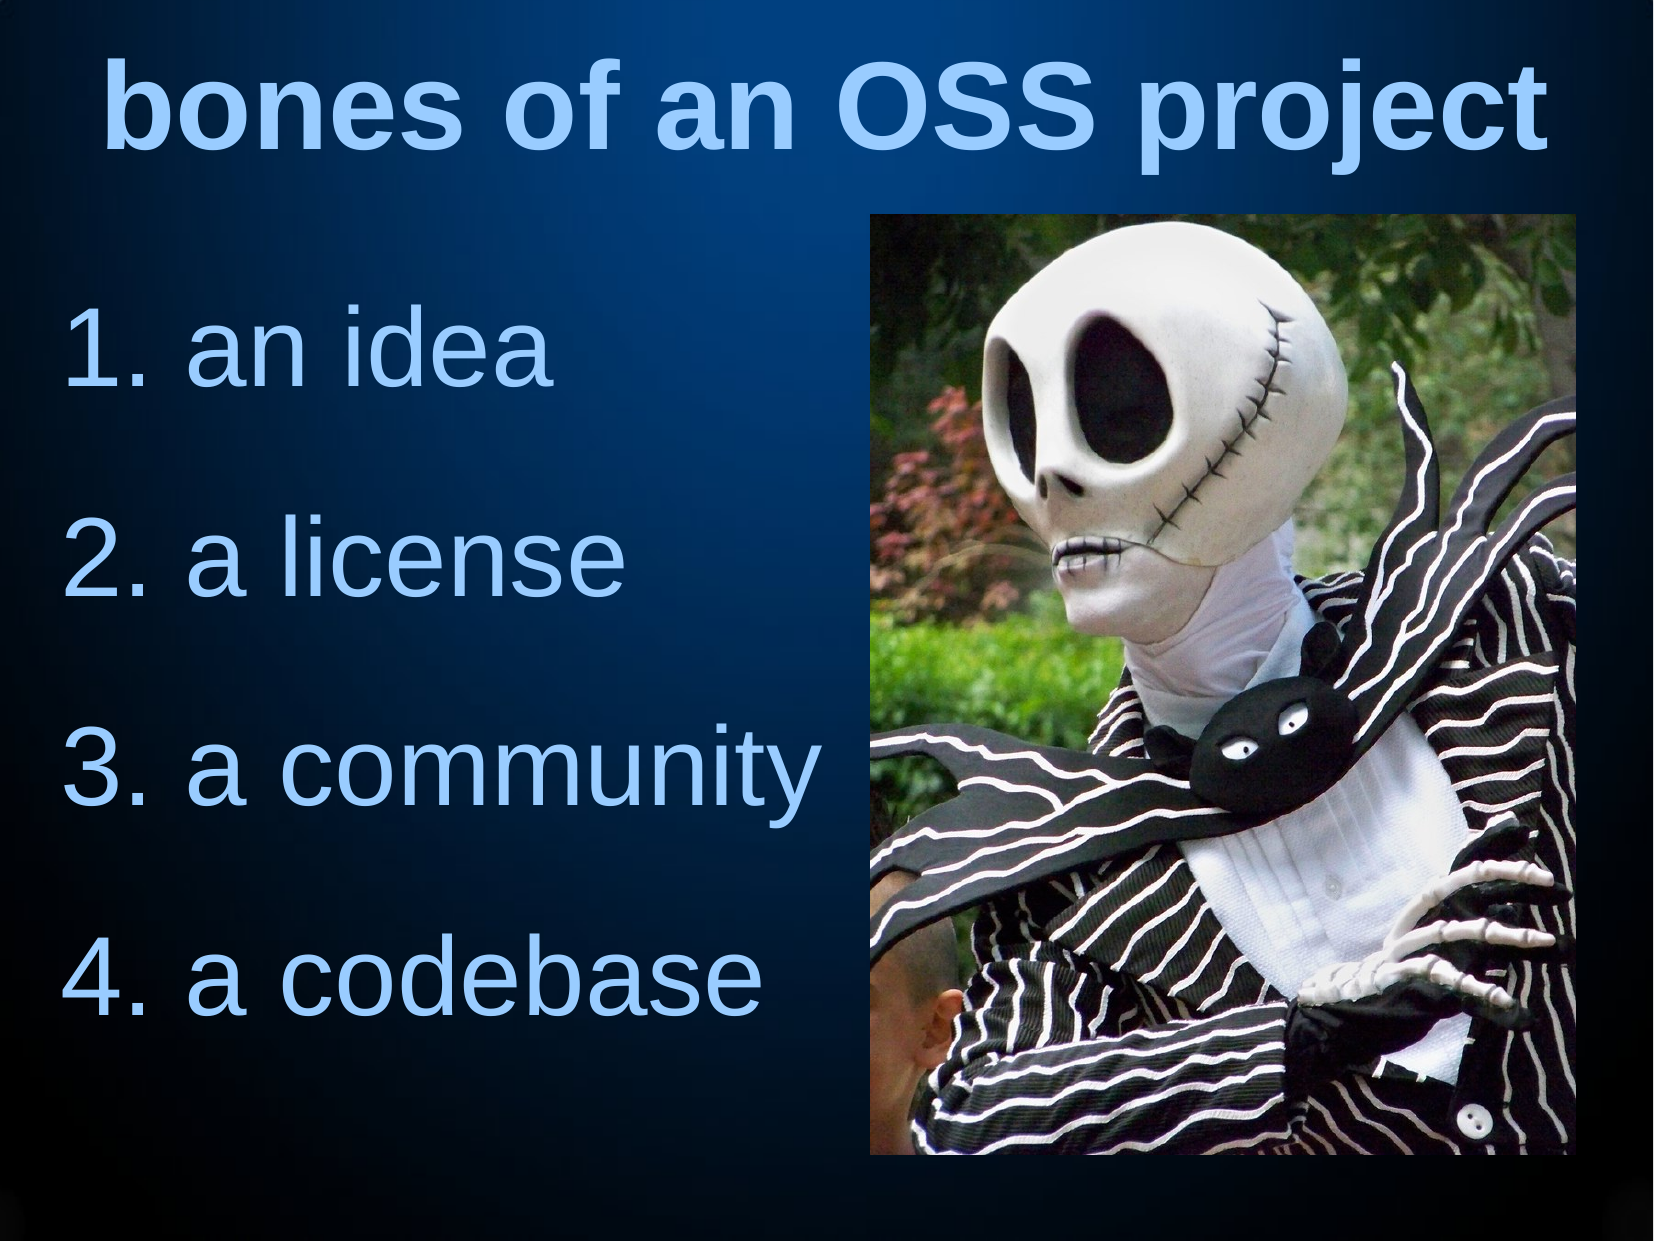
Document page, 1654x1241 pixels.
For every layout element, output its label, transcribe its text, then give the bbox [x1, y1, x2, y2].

title bones of an OSS project [0, 2, 1651, 211]
picture [0, 0, 1654, 1241]
title 1. an idea 2. a license 3. a community 4. a codebase [60, 285, 870, 1136]
